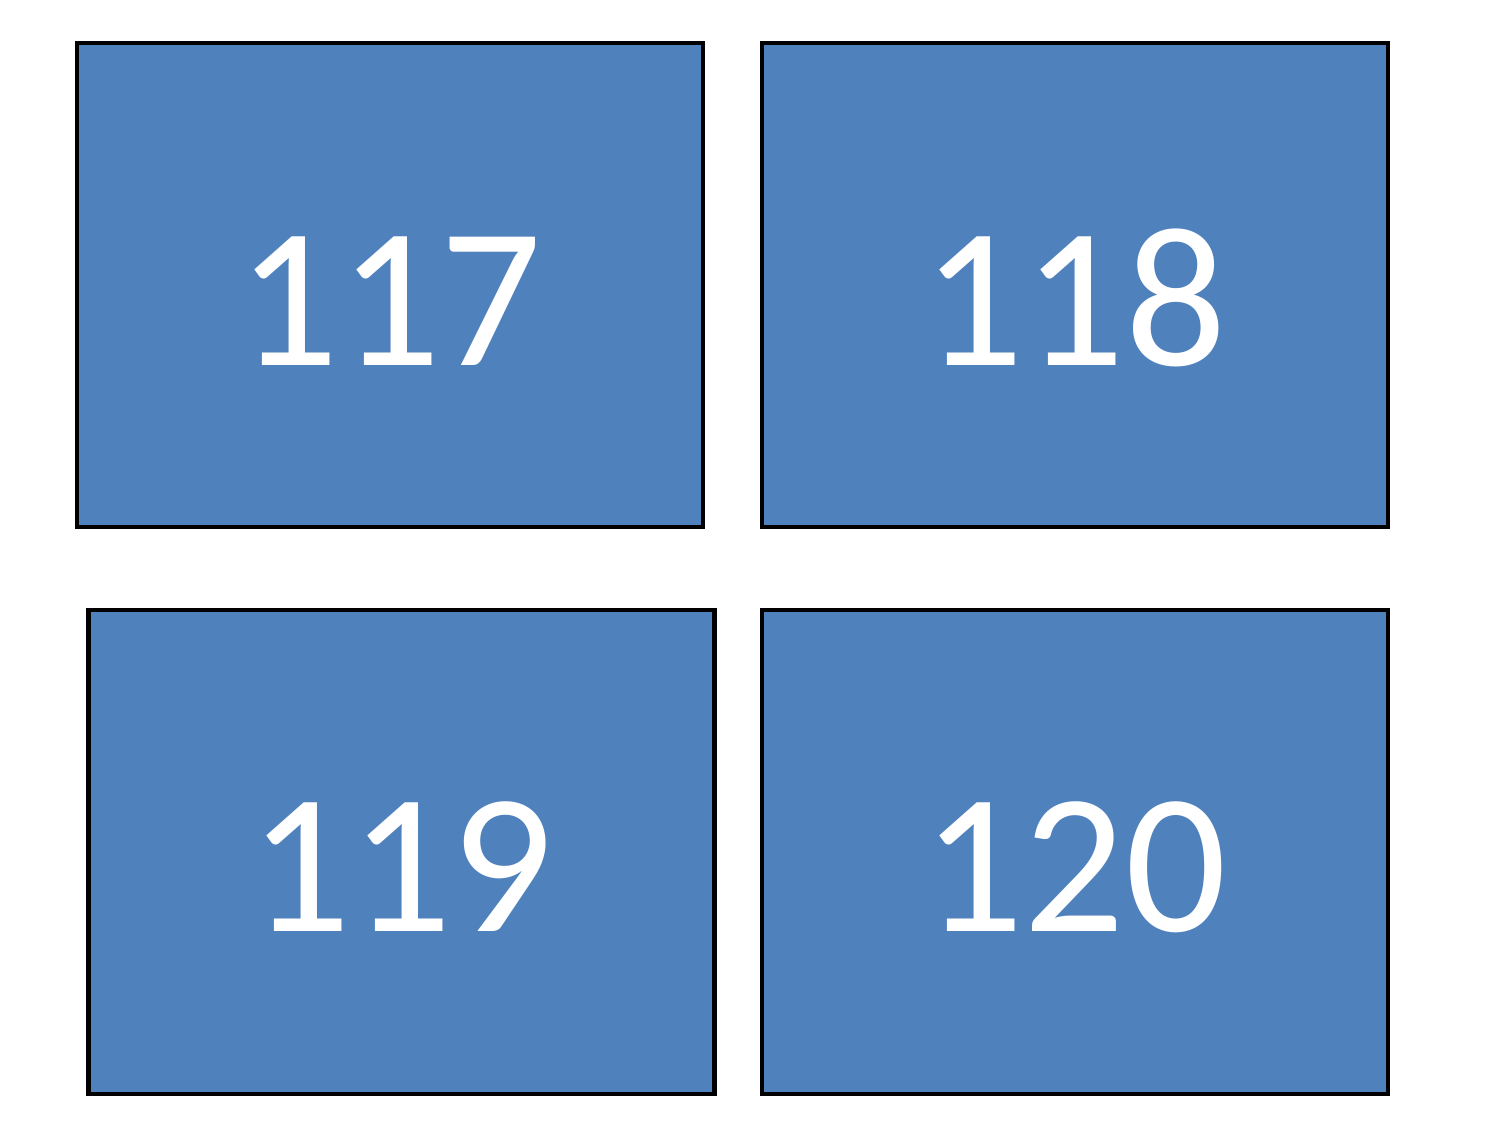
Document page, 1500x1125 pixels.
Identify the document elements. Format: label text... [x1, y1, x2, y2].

text_box 120 [761, 609, 1388, 1094]
text_box 118 [761, 42, 1388, 528]
text_box 119 [88, 609, 715, 1094]
text_box 117 [76, 42, 703, 528]
